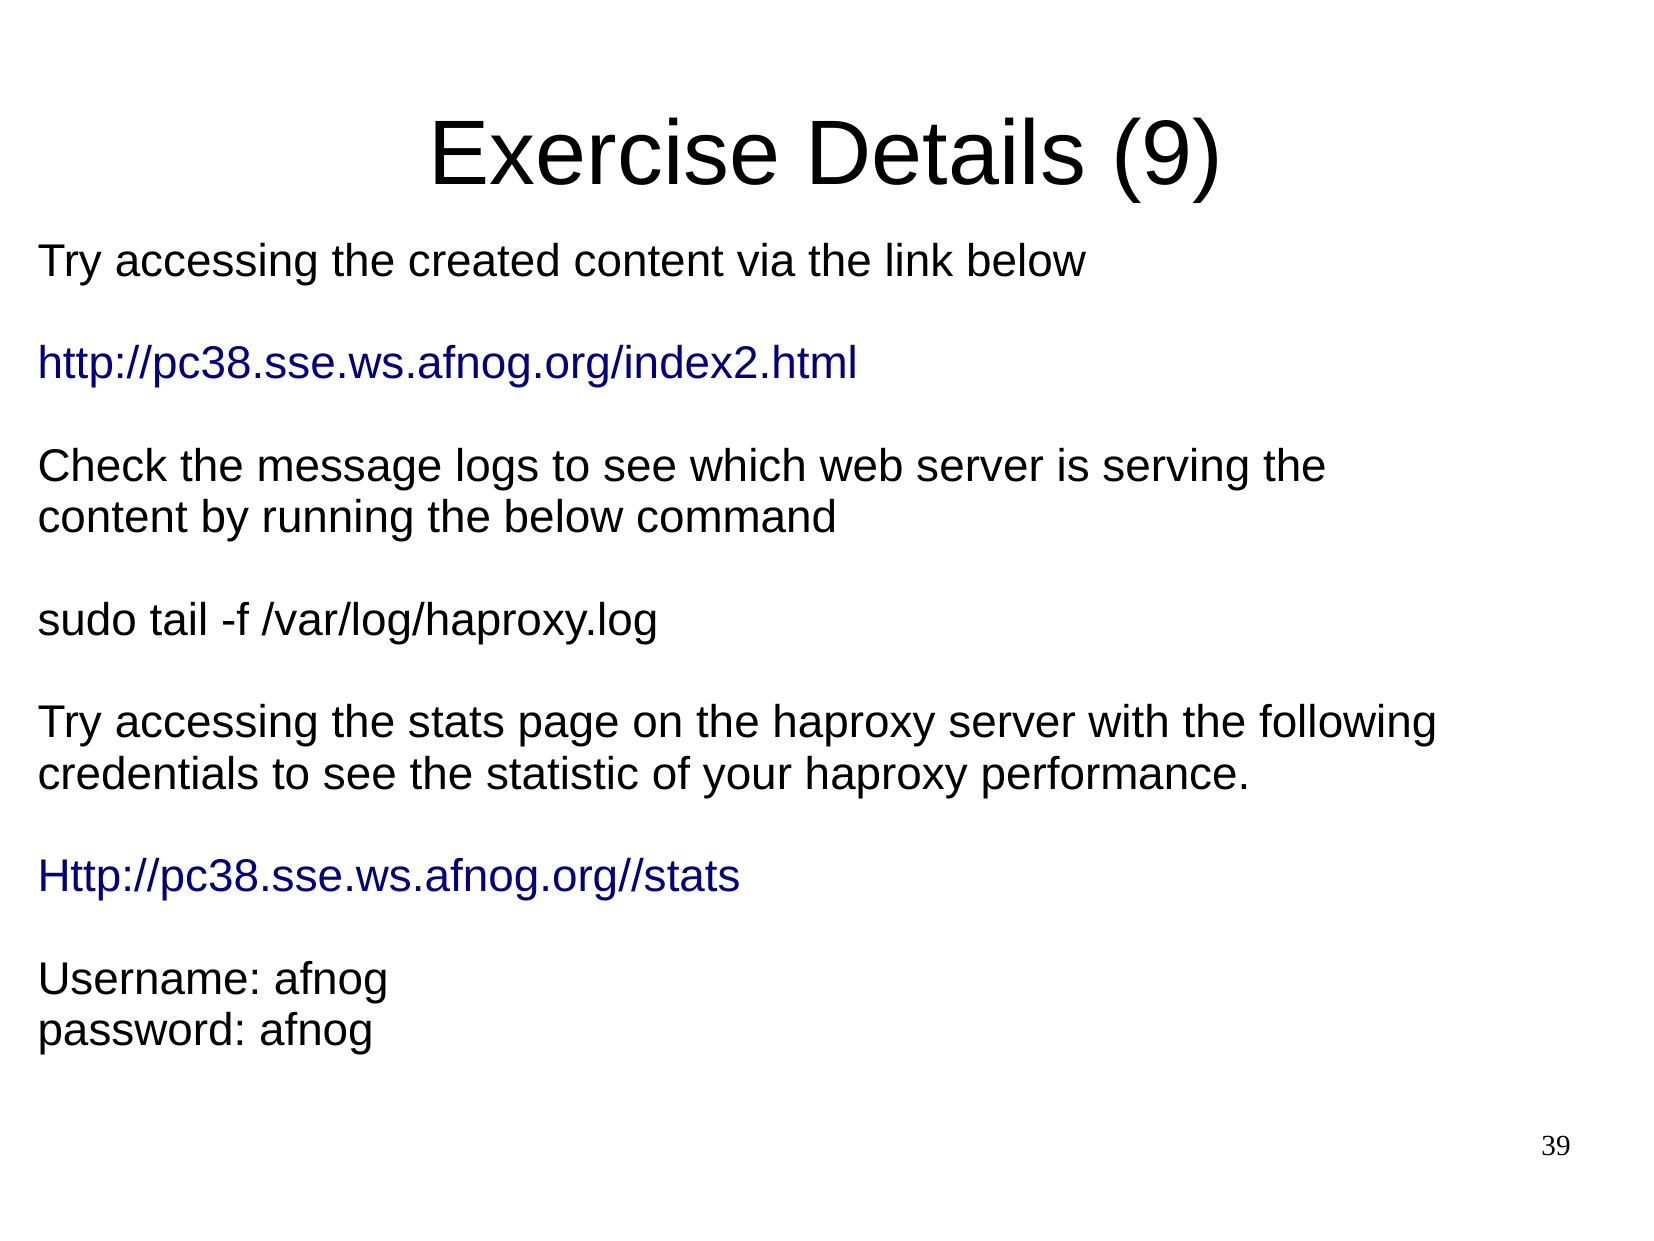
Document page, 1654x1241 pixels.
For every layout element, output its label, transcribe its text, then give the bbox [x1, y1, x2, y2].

title Exercise Details (9) [82, 49, 1571, 257]
title Try accessing the created content via the link below http://pc38.sse.ws.afnog.org/index2.html Check the message logs to see which web server is serving the content by running the below command sudo tail -f /var/log/haproxy.log Try accessing the stats page on the haproxy server with the following credentials to see the statistic of your haproxy performance. Http://pc38.sse.ws.afnog.org//stats Username: afnog password: afnog [37, 237, 1463, 1207]
